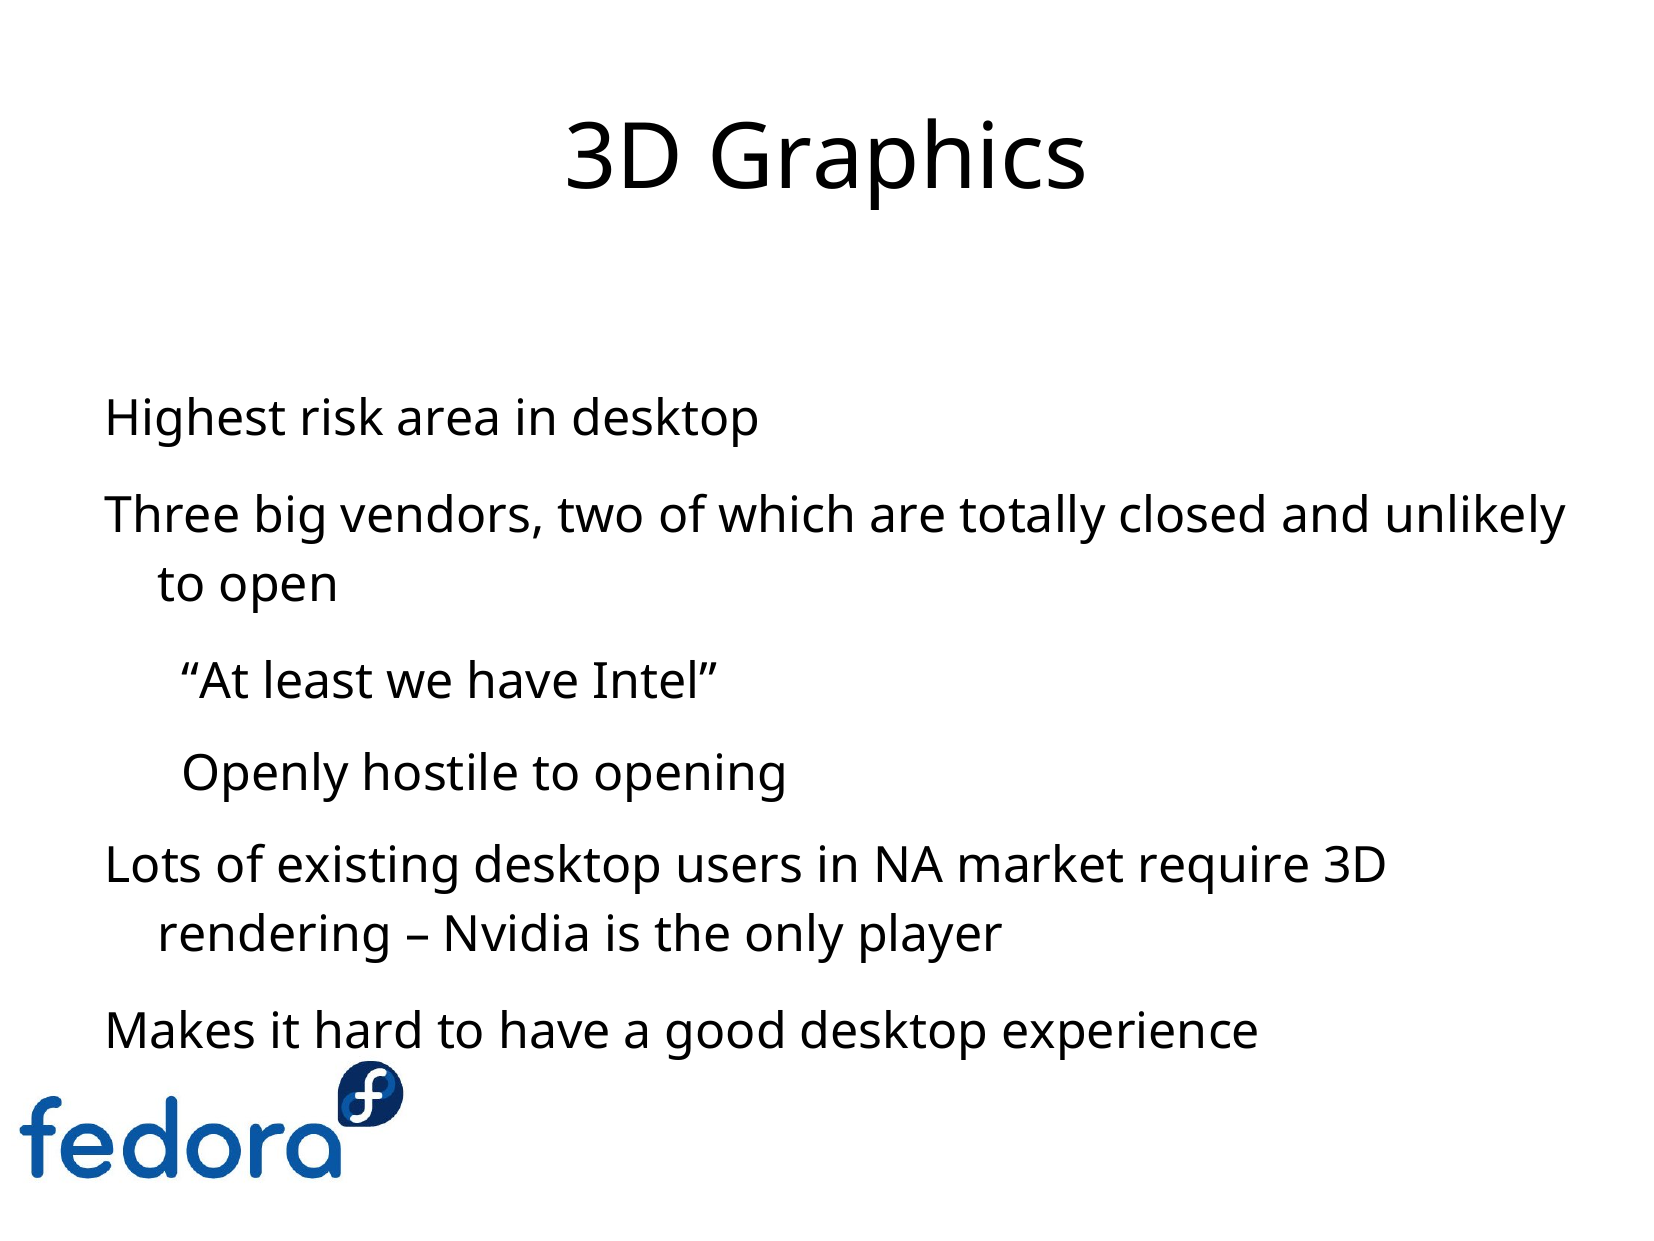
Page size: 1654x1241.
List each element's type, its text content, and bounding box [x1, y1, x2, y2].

list Highest risk area in desktop Three big vendors, two of which are totally closed and unlikely to open “At least we have Intel” Openly hostile to opening Lots of existing desktop users in NA market require 3D rendering – Nvidia is the only player Makes it hard to have a good desktop experience [86, 381, 1576, 1057]
picture [11, 1049, 413, 1199]
title 3D Graphics [82, 49, 1571, 257]
